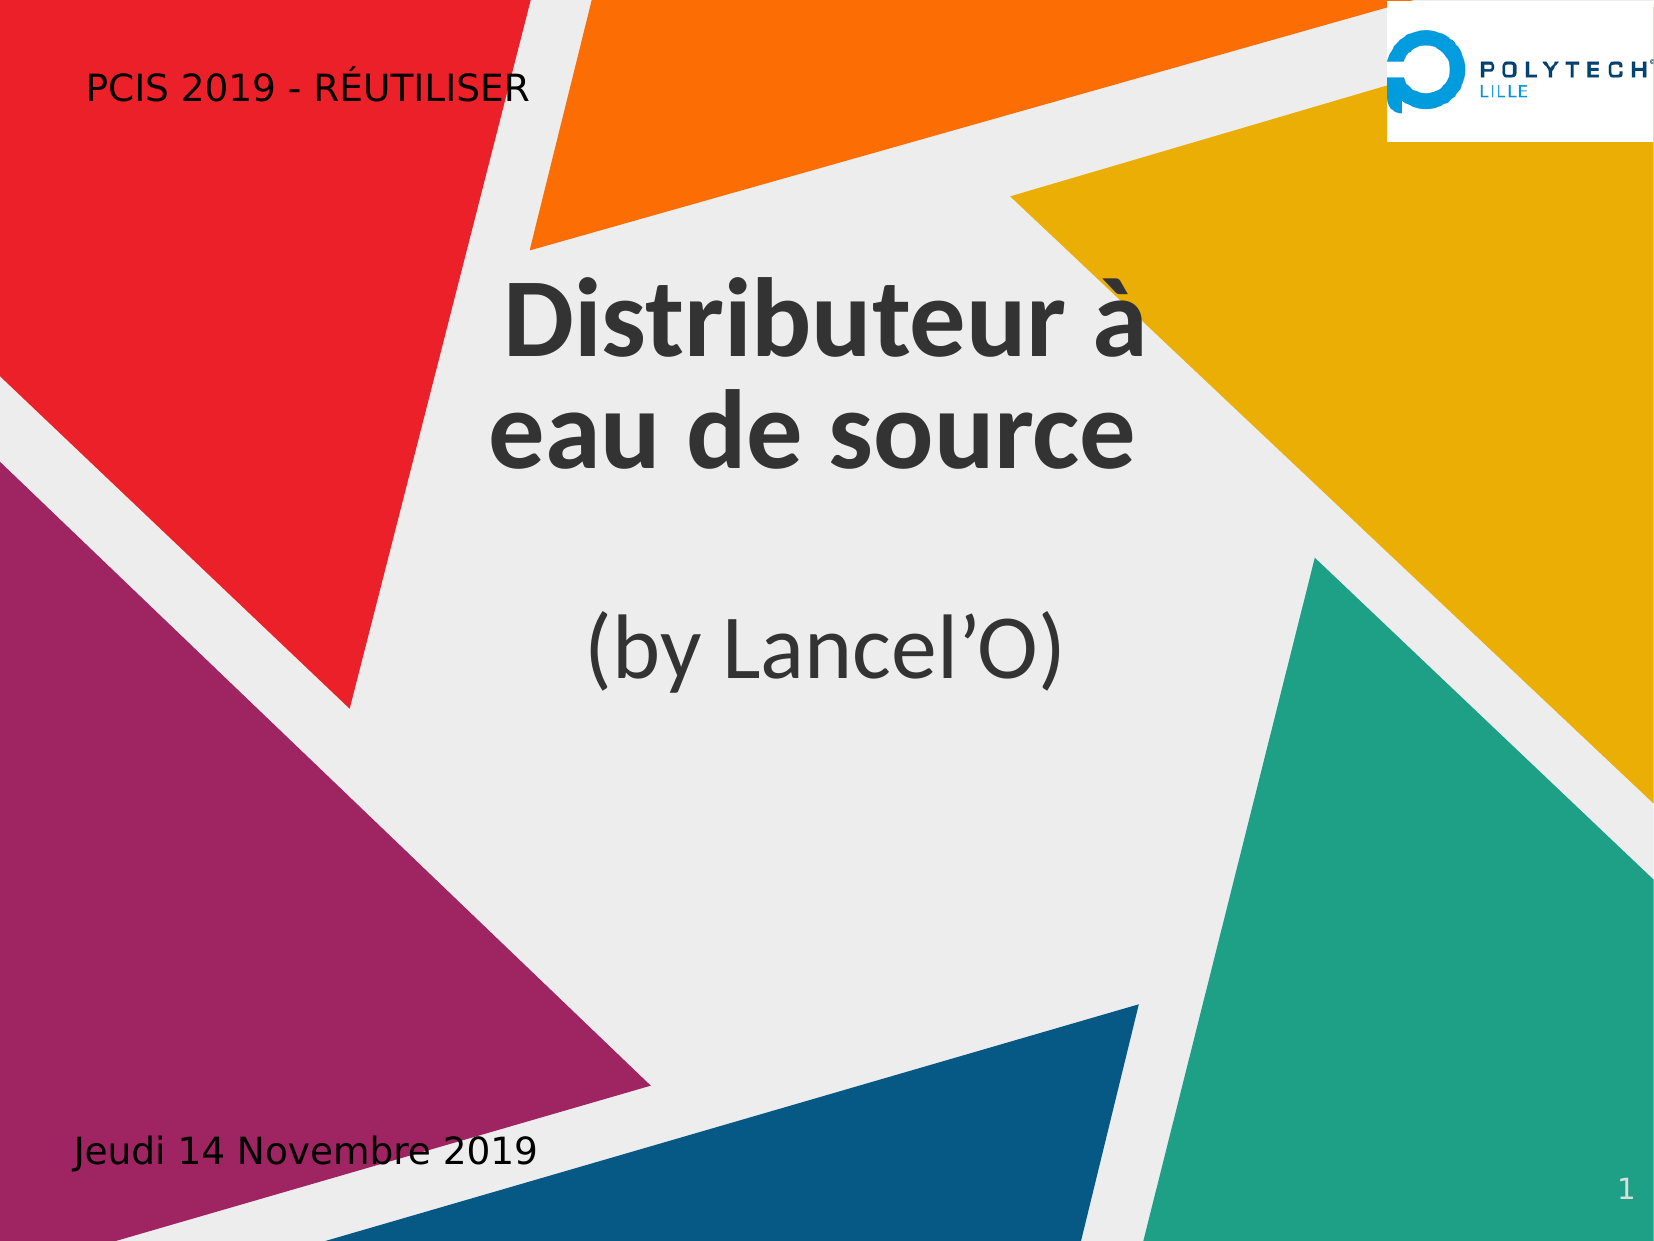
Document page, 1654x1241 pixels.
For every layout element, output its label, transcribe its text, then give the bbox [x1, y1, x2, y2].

picture [1387, 1, 1654, 142]
text_box Jeudi 14 Novembre 2019 [59, 1122, 554, 1182]
title Distributeur à eau de source (by Lancel’O) [467, 217, 1185, 756]
picture [1387, 46, 1449, 93]
text_box PCIS 2019 - RÉUTILISER [70, 59, 546, 118]
